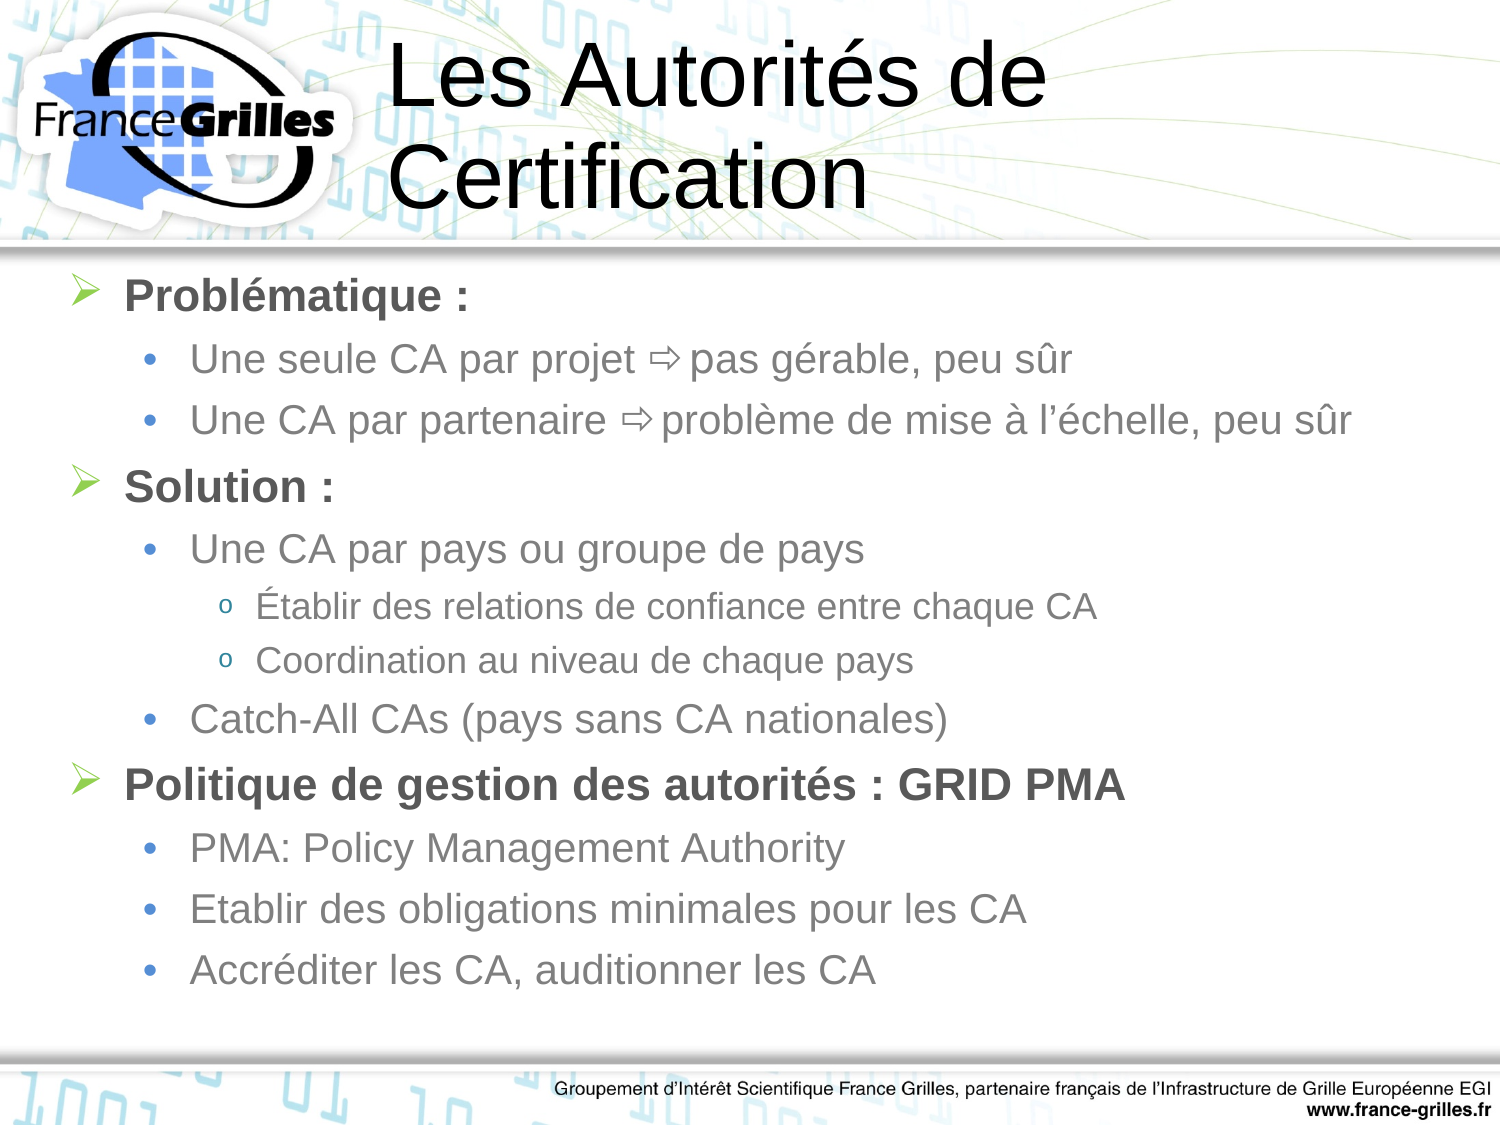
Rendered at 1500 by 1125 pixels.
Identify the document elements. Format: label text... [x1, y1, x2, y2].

picture [0, 0, 1500, 1125]
title Les Autorités de Certification [372, 4, 1459, 248]
list Problématique : Une seule CA par projet pas gérable, peu sûr Une CA par partenaire problème de mise à l’échelle, peu sûr Solution : Une CA par pays ou groupe de pays Établir des relations de confiance entre chaque CA Coordination au niveau de chaque pays Catch-All CAs (pays sans CA nationales) Politique de gestion des autorités : GRID PMA PMA: Policy Management Authority Etablir des obligations minimales pour les CA Accréditer les CA, auditionner les CA [53, 262, 1459, 1073]
